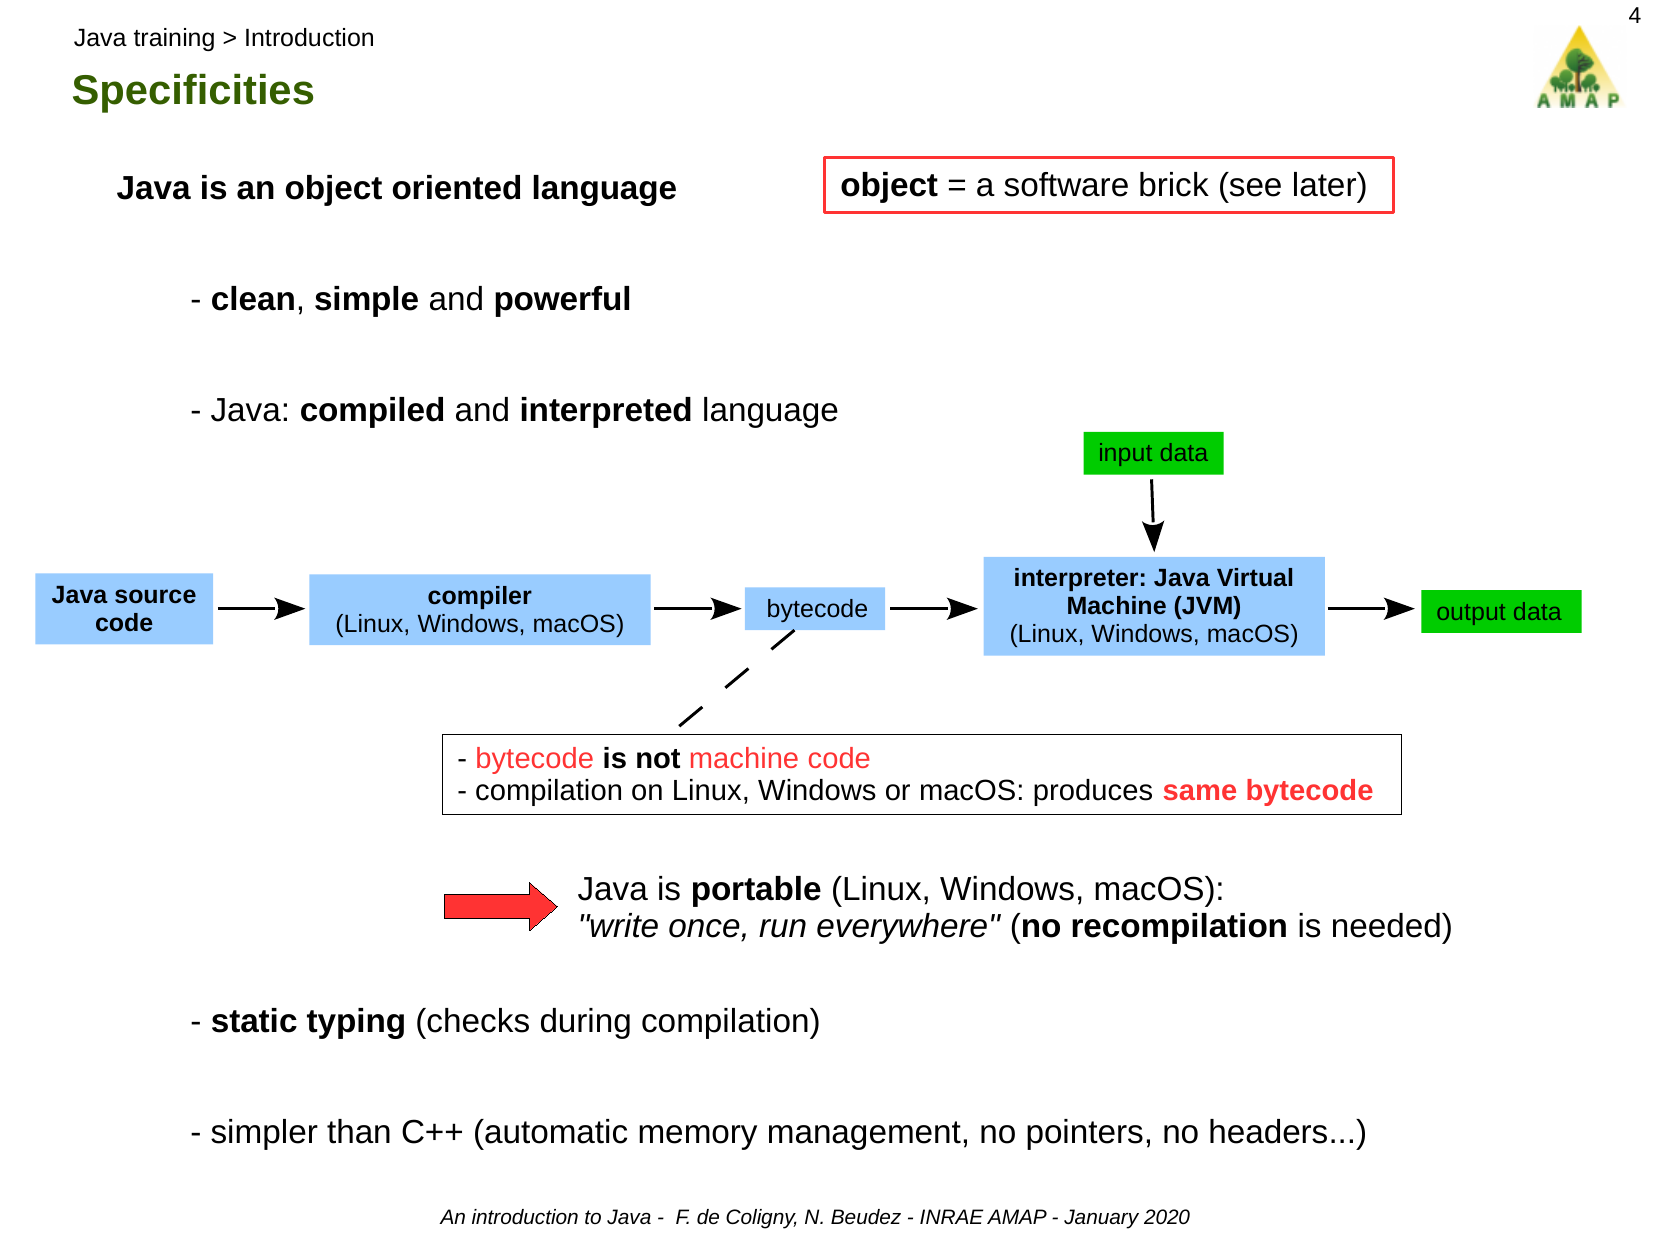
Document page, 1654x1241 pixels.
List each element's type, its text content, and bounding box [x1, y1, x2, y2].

text_box Java source code [35, 573, 214, 645]
text_box bytecode [744, 587, 886, 631]
text_box input data [1083, 431, 1224, 475]
picture [1533, 25, 1627, 108]
text_box Java is an object oriented language - clean, simple and powerful - Java: compiled and interpreted language - static typing (checks during compilation) - simpler than C++ (automatic memory management, no pointers, no headers...) [101, 143, 1485, 1158]
text_box [444, 882, 558, 931]
text_box object = a software brick (see later) [824, 157, 1394, 213]
text_box Java training > Introduction [59, 16, 1004, 60]
text_box compiler (Linux, Windows, macOS) [309, 574, 651, 646]
text_box interpreter: Java Virtual Machine (JVM) (Linux, Windows, macOS) [983, 556, 1325, 656]
text_box output data [1421, 590, 1582, 633]
text_box Specificities [56, 59, 1120, 121]
text_box Java is portable (Linux, Windows, macOS): "write once, run everywhere" (no recompilation is needed) [562, 863, 1558, 953]
text_box - bytecode is not machine code - compilation on Linux, Windows or macOS: produces same bytecode [442, 734, 1402, 815]
